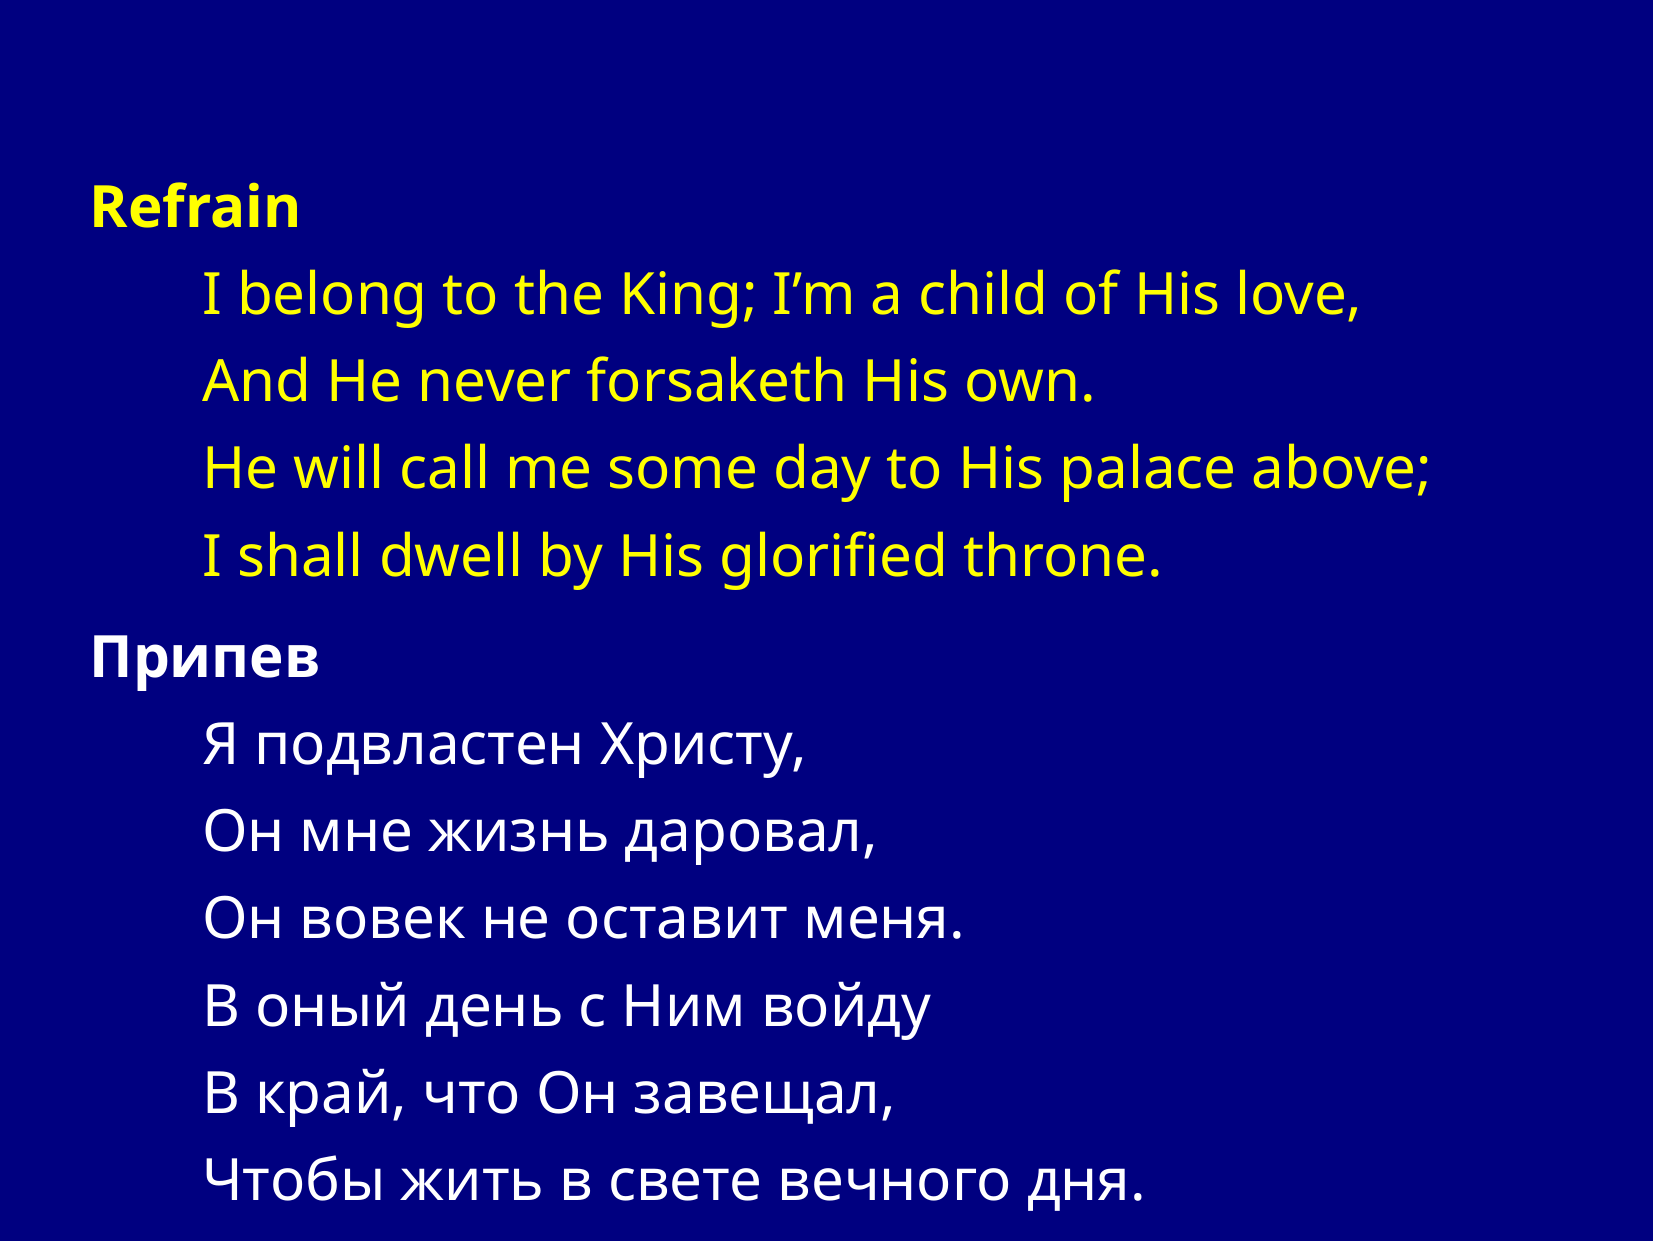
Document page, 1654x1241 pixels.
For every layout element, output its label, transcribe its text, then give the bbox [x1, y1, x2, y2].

text_box Refrain I belong to the King; I’m a child of His love, And He never forsaketh His own. He will call me some day to His palace above; I shall dwell by His glorified throne. [75, 150, 1653, 600]
text_box Припев Я подвластен Христу, Он мне жизнь даровал, Он вовек не оставит меня. В оный день с Ним войду В край, что Он завещал, Чтобы жить в свете вечного дня. [75, 600, 1653, 1163]
